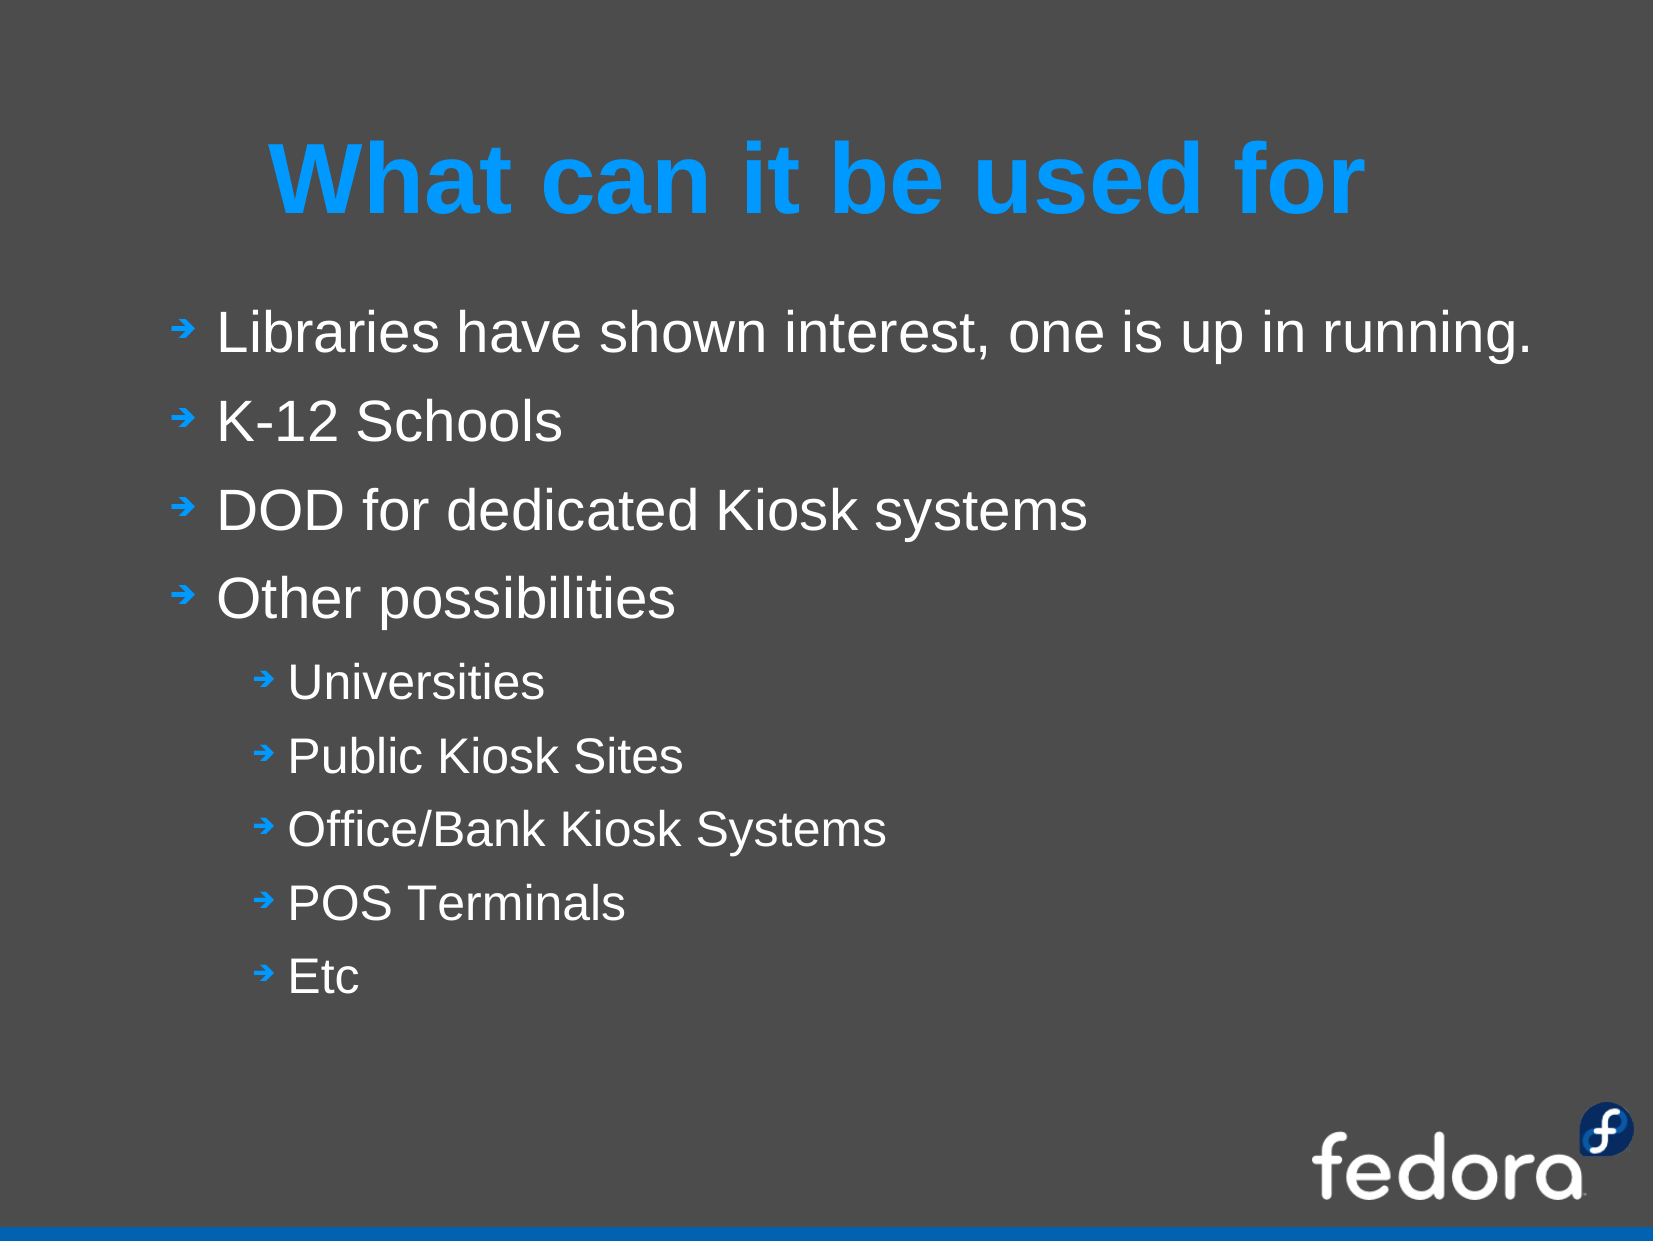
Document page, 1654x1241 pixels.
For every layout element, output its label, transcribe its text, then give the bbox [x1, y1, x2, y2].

list Libraries have shown interest, one is up in running. K-12 Schools DOD for dedicated Kiosk systems Other possibilities Universities Public Kiosk Sites Office/Bank Kiosk Systems POS Terminals Etc [74, 300, 1575, 1067]
title What can it be used for [112, 82, 1524, 275]
picture [1312, 1102, 1634, 1200]
